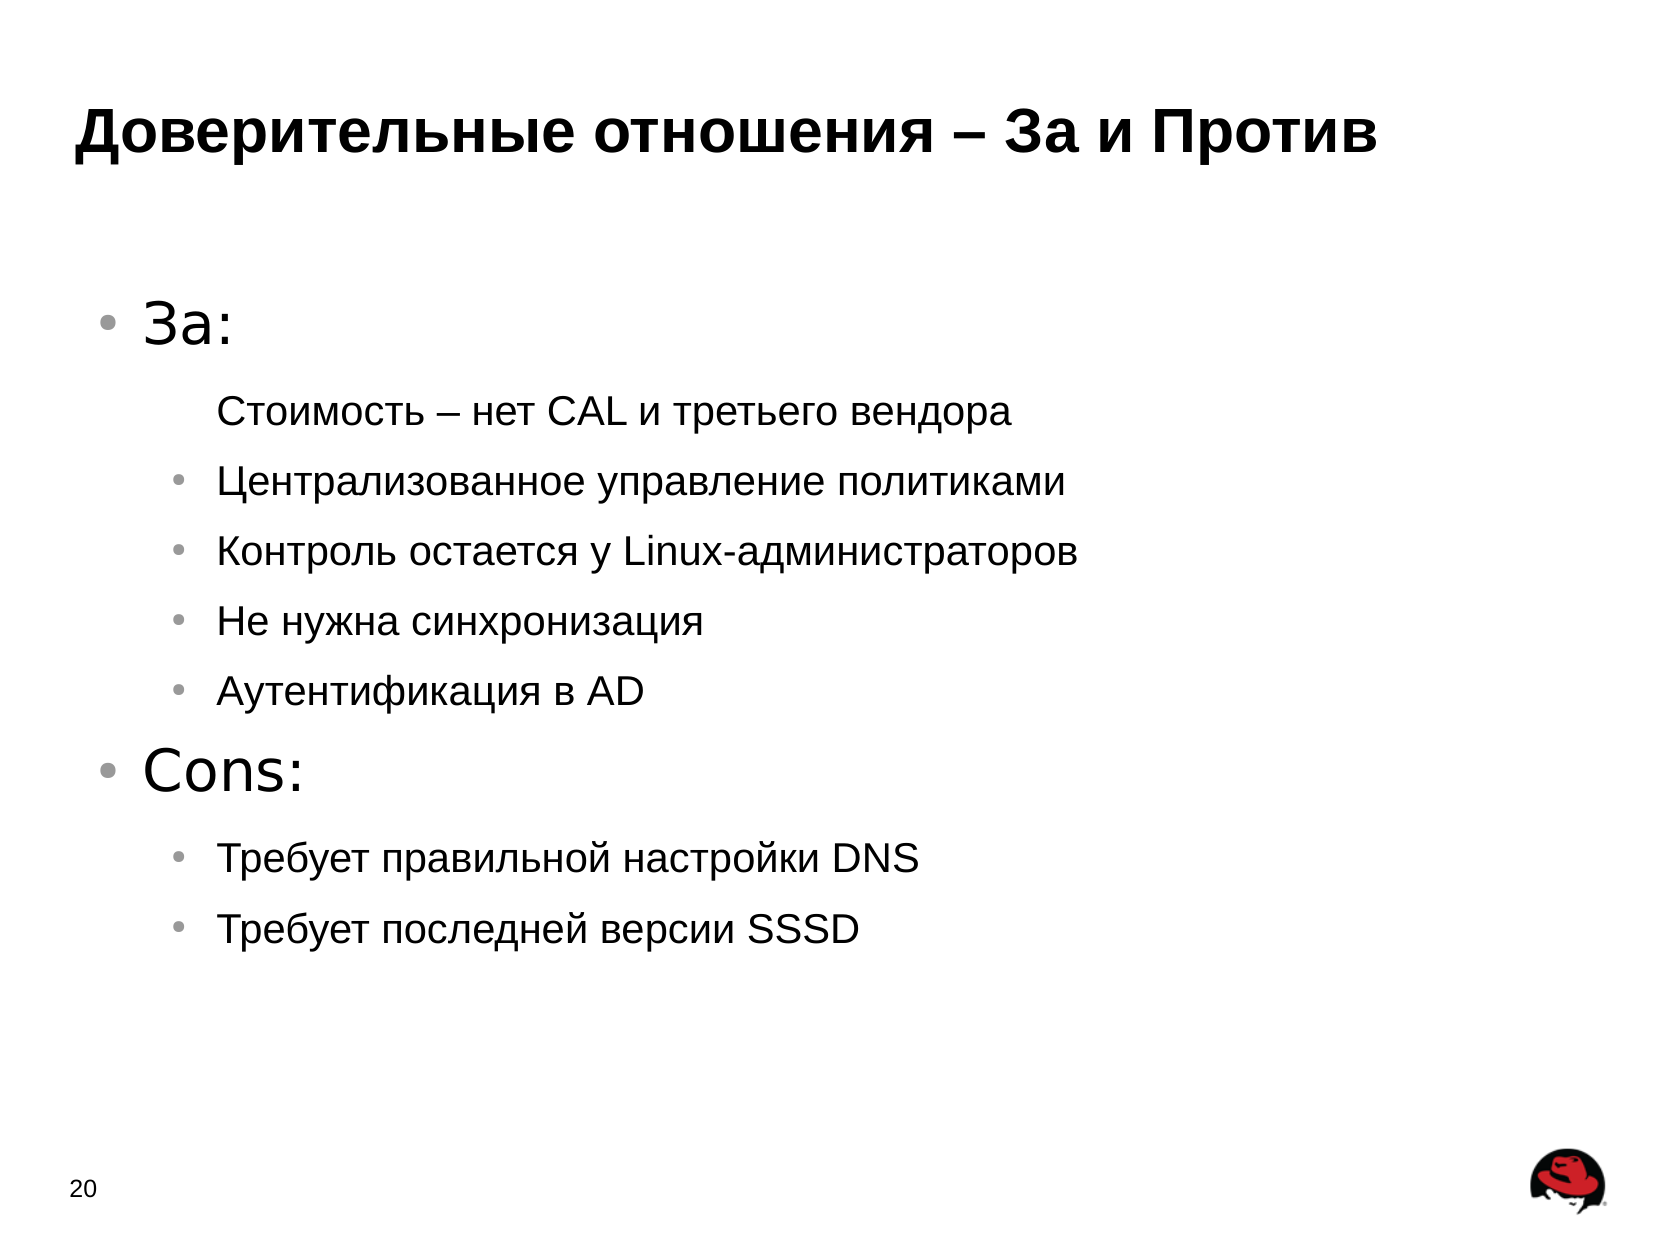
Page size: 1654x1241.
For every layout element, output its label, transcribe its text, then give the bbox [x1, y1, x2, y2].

list За: Стоимость – нет CAL и третьего вендора Централизованное управление политиками Контроль остается у Linux-администраторов Не нужна синхронизация Аутентификация в AD Cons: Требует правильной настройки DNS Требует последней версии SSSD [82, 290, 1571, 1109]
picture [1529, 1146, 1613, 1224]
title Доверительные отношения – За и Против [75, 37, 1564, 226]
